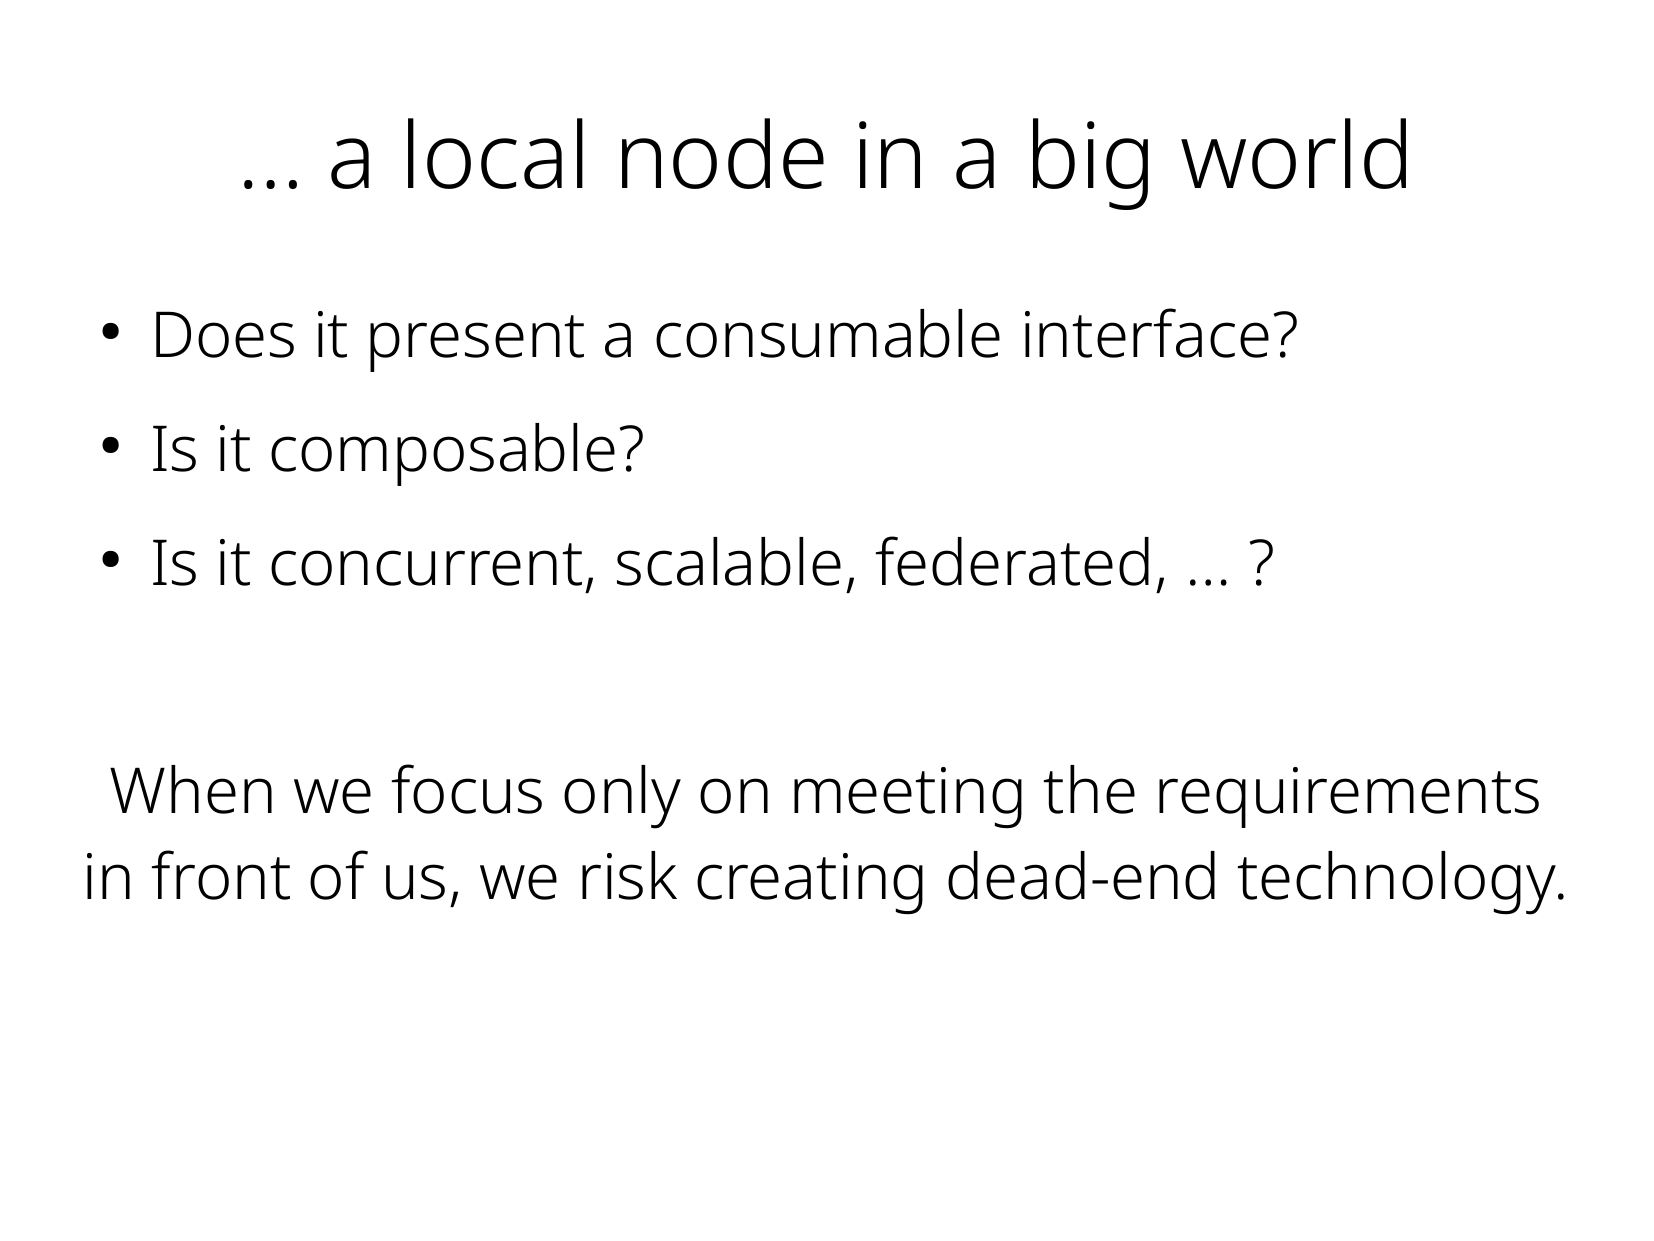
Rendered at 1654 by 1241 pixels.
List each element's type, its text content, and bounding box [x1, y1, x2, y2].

list Does it present a consumable interface? Is it composable? Is it concurrent, scalable, federated, … ? When we focus only on meeting the requirements in front of us, we risk creating dead-end technology. [82, 290, 1571, 1010]
title … a local node in a big world [82, 49, 1571, 257]
